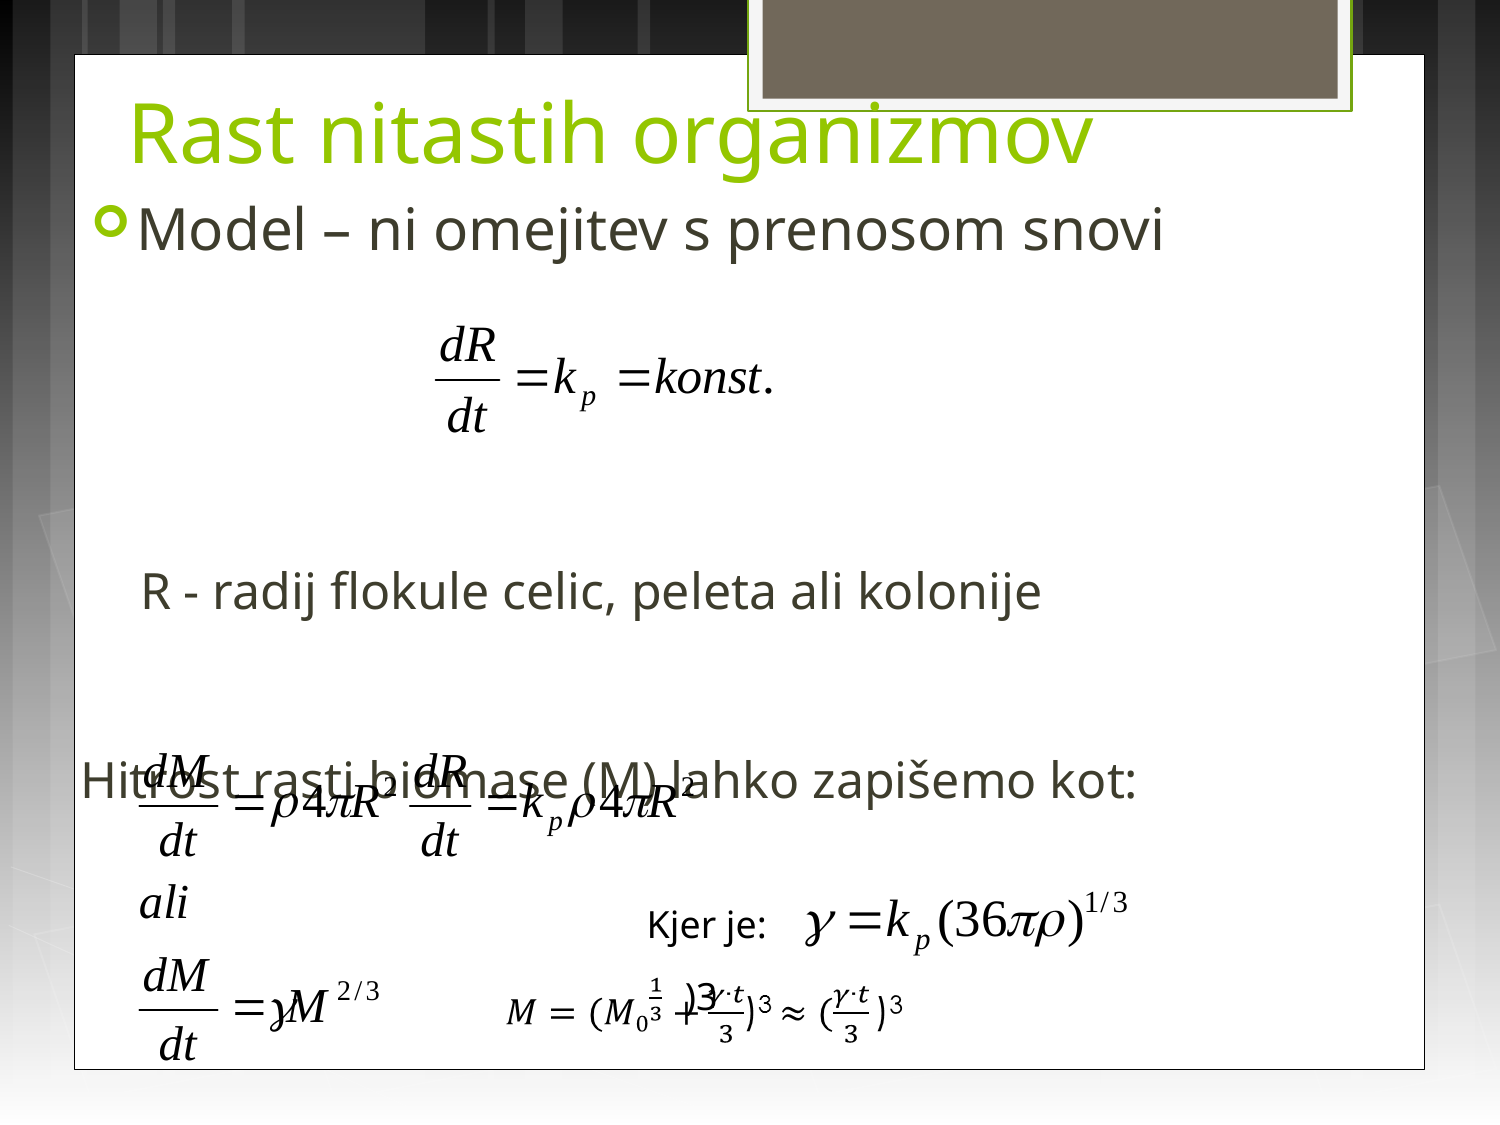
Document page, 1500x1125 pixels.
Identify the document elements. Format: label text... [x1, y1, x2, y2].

text_box [705, 965, 923, 1054]
text_box Kjer je: [705, 893, 795, 954]
list Model – ni omejitev s prenosom snovi R - radij flokule celic, peleta ali kolonije Hitrost rasti biomase (M) lahko zapišemo kot: [64, 184, 1500, 860]
picture [427, 312, 782, 444]
title Rast nitastih organizmov [112, 0, 1388, 184]
chart [131, 1054, 707, 1074]
chart [428, 314, 784, 447]
picture [795, 879, 1136, 967]
picture [131, 739, 705, 1073]
chart [923, 879, 1139, 968]
